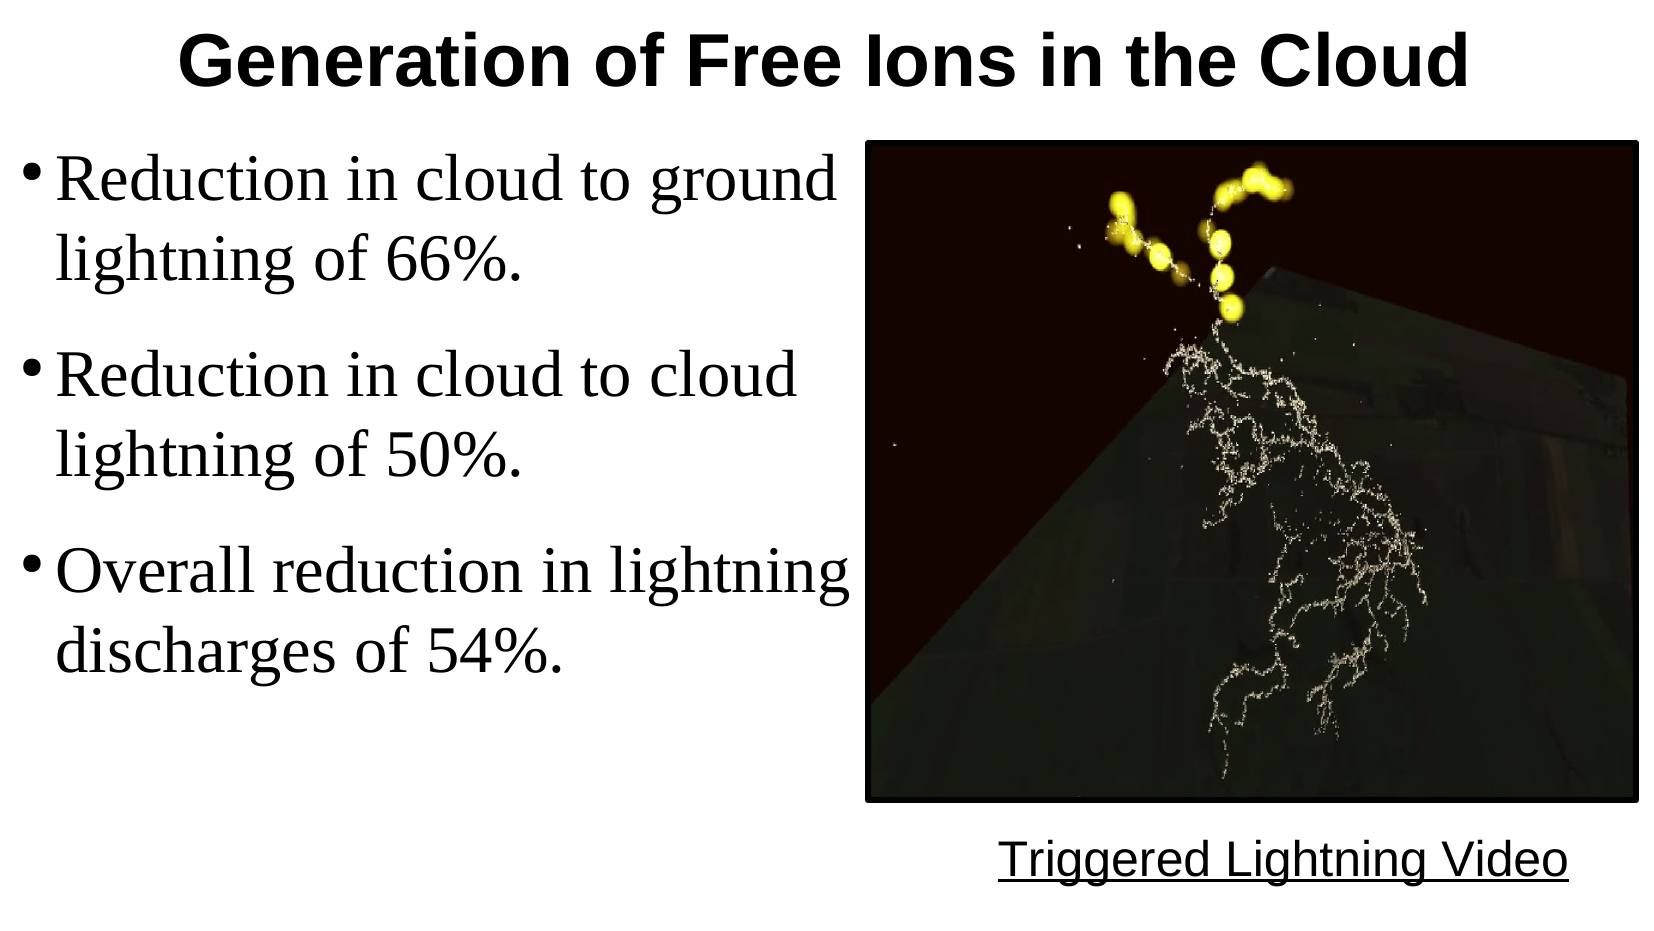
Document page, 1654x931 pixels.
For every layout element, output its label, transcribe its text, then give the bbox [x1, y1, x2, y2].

text_box Reduction in cloud to ground lightning of 66%. Reduction in cloud to cloud lightning of 50%. Overall reduction in lightning discharges of 54%. [4, 126, 869, 693]
title Generation of Free Ions in the Cloud [0, 5, 1654, 107]
text_box Triggered Lightning Video [975, 825, 1592, 908]
picture [870, 146, 1634, 798]
